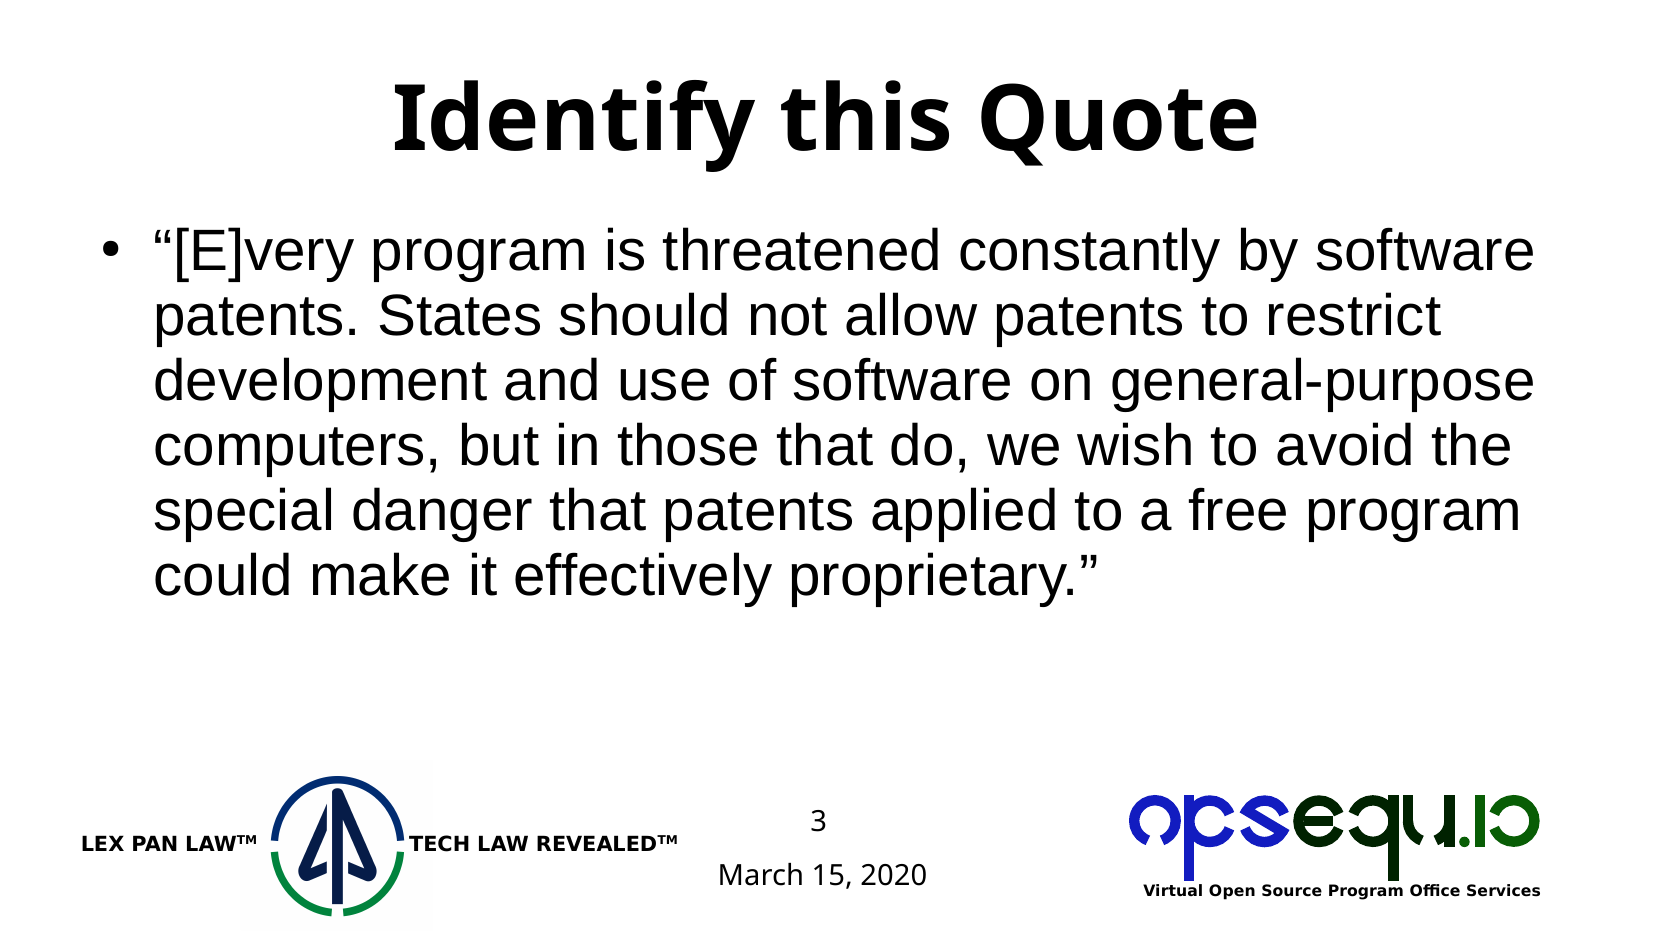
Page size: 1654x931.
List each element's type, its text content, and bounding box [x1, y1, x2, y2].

list “[E]very program is threatened constantly by software patents. States should not allow patents to restrict development and use of software on general-purpose computers, but in those that do, we wish to avoid the special danger that patents applied to a free program could make it effectively proprietary.” [82, 217, 1571, 758]
picture [240, 760, 433, 931]
title Identify this Quote [82, 37, 1571, 193]
